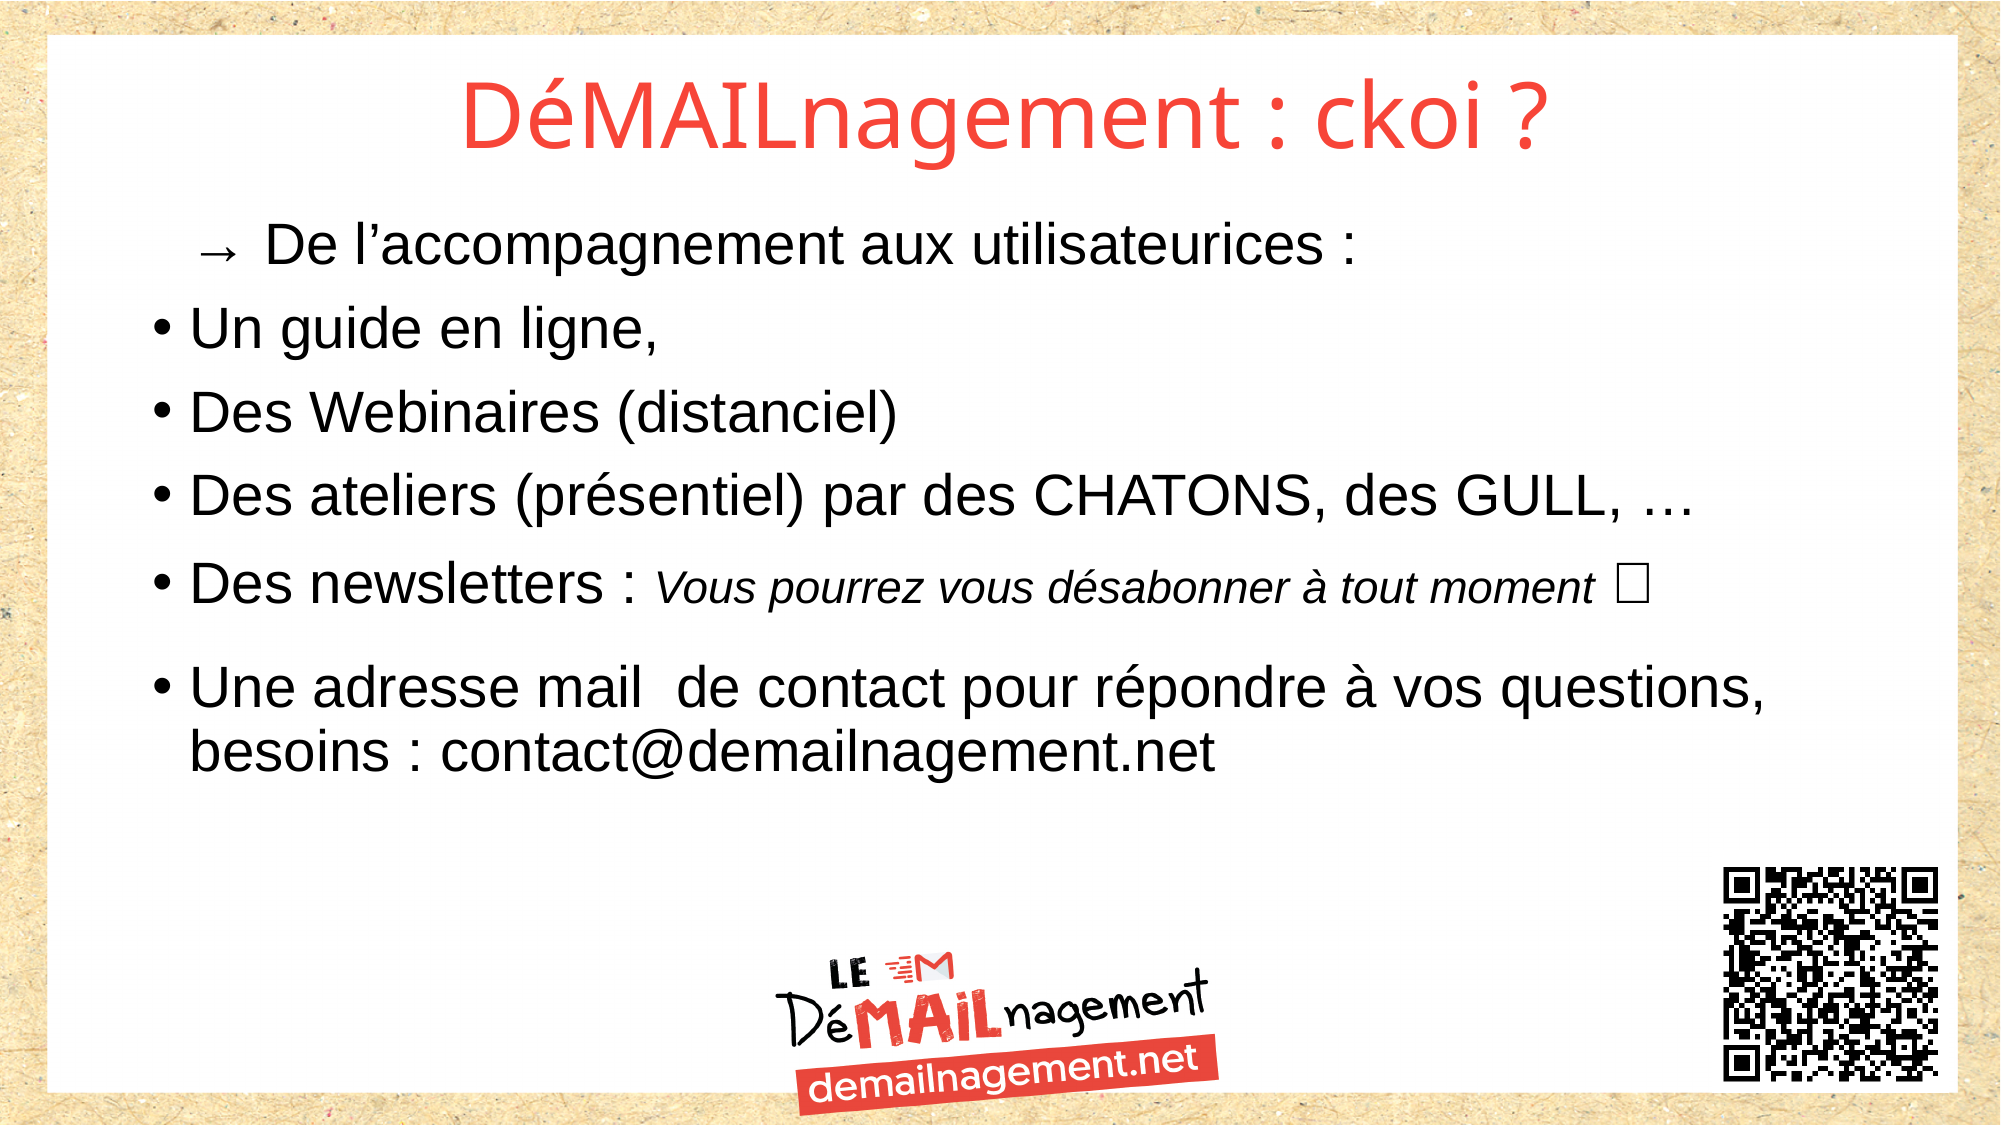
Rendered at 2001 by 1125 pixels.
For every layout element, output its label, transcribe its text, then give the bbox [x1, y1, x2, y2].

title DéMAILnagement : ckoi ? [59, 59, 1950, 172]
list → De l’accompagnement aux utilisateurices : Un guide en ligne, Des Webinaires (distanciel) Des ateliers (présentiel) par des CHATONS, des GULL, … Des newsletters : Vous pourrez vous désabonner à tout moment 🙂 Une adresse mail de contact pour répondre à vos questions, besoins : contact@demailnagement.net [137, 206, 1863, 945]
picture [0, 1, 2001, 1125]
